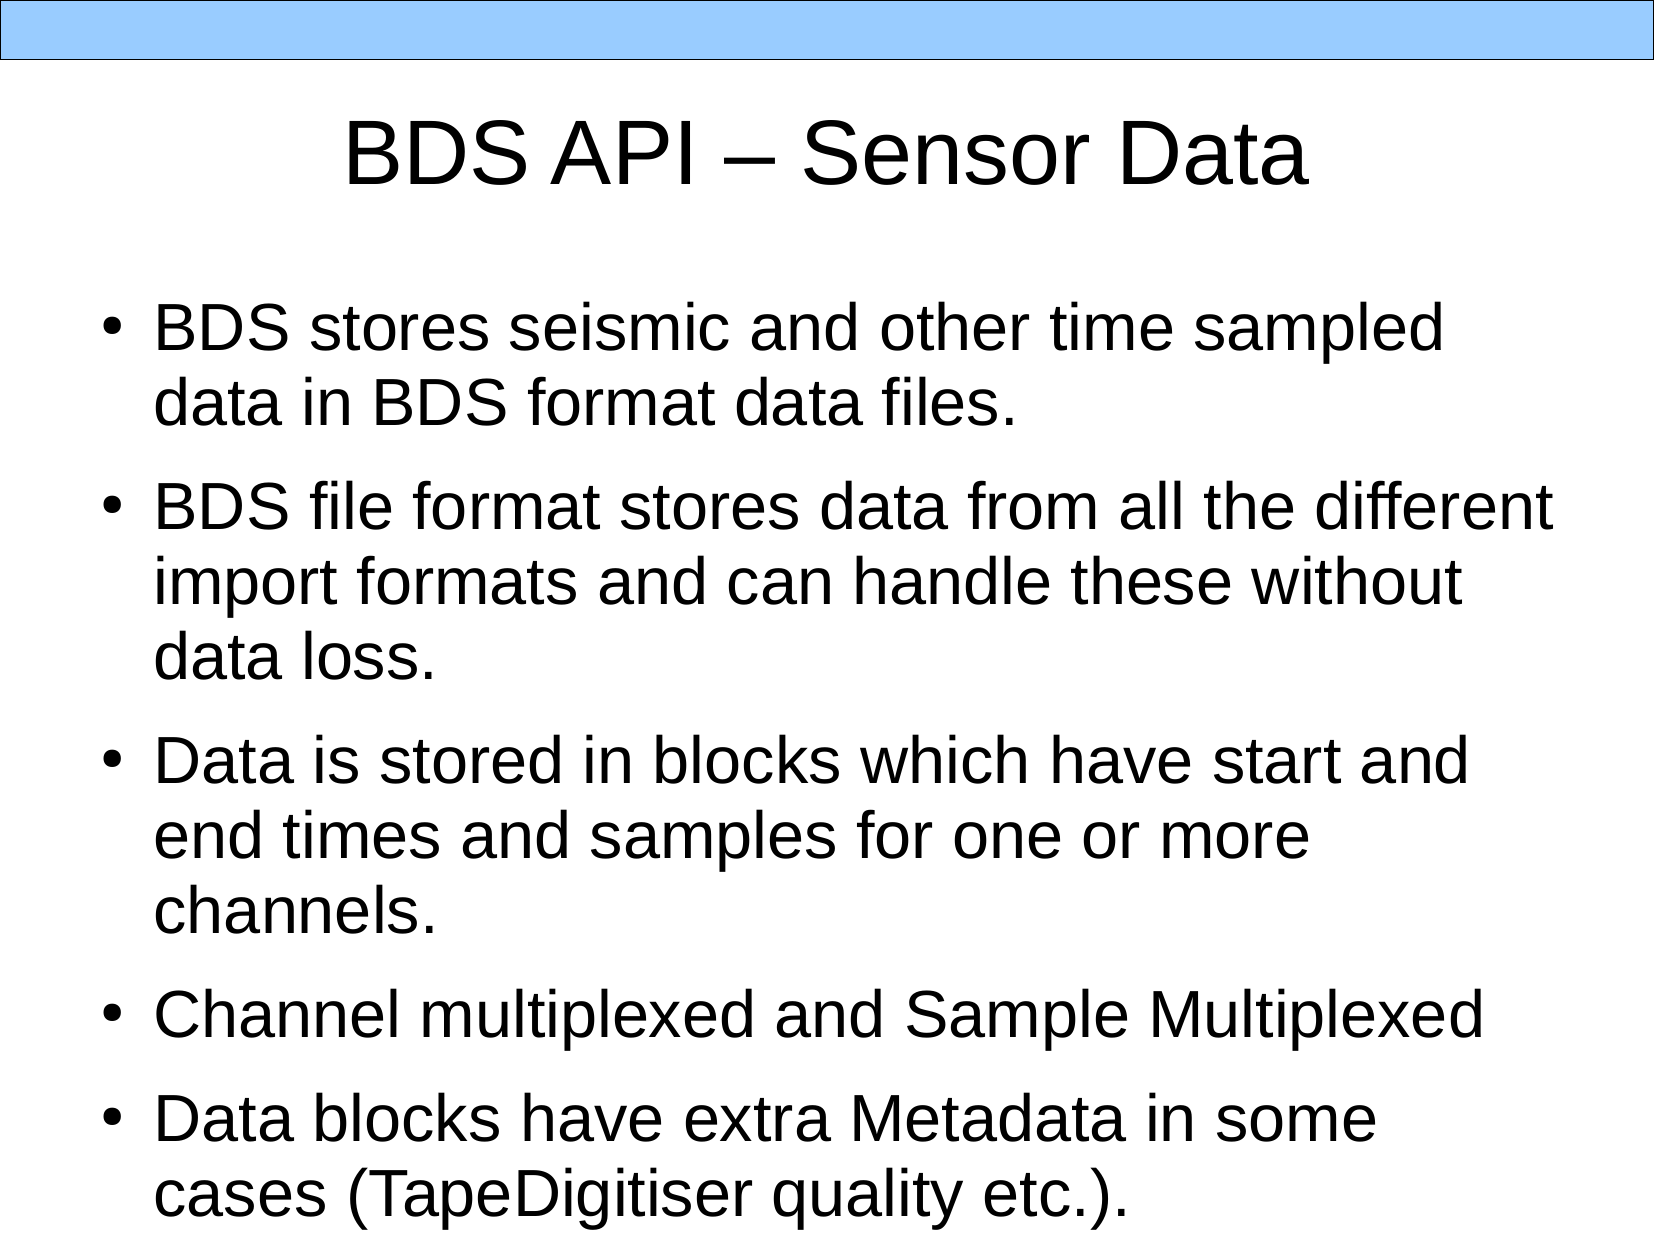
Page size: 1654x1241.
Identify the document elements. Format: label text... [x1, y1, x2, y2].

list BDS stores seismic and other time sampled data in BDS format data files. BDS file format stores data from all the different import formats and can handle these without data loss. Data is stored in blocks which have start and end times and samples for one or more channels. Channel multiplexed and Sample Multiplexed Data blocks have extra Metadata in some cases (TapeDigitiser quality etc.). [82, 290, 1571, 1231]
title BDS API – Sensor Data [82, 49, 1571, 257]
